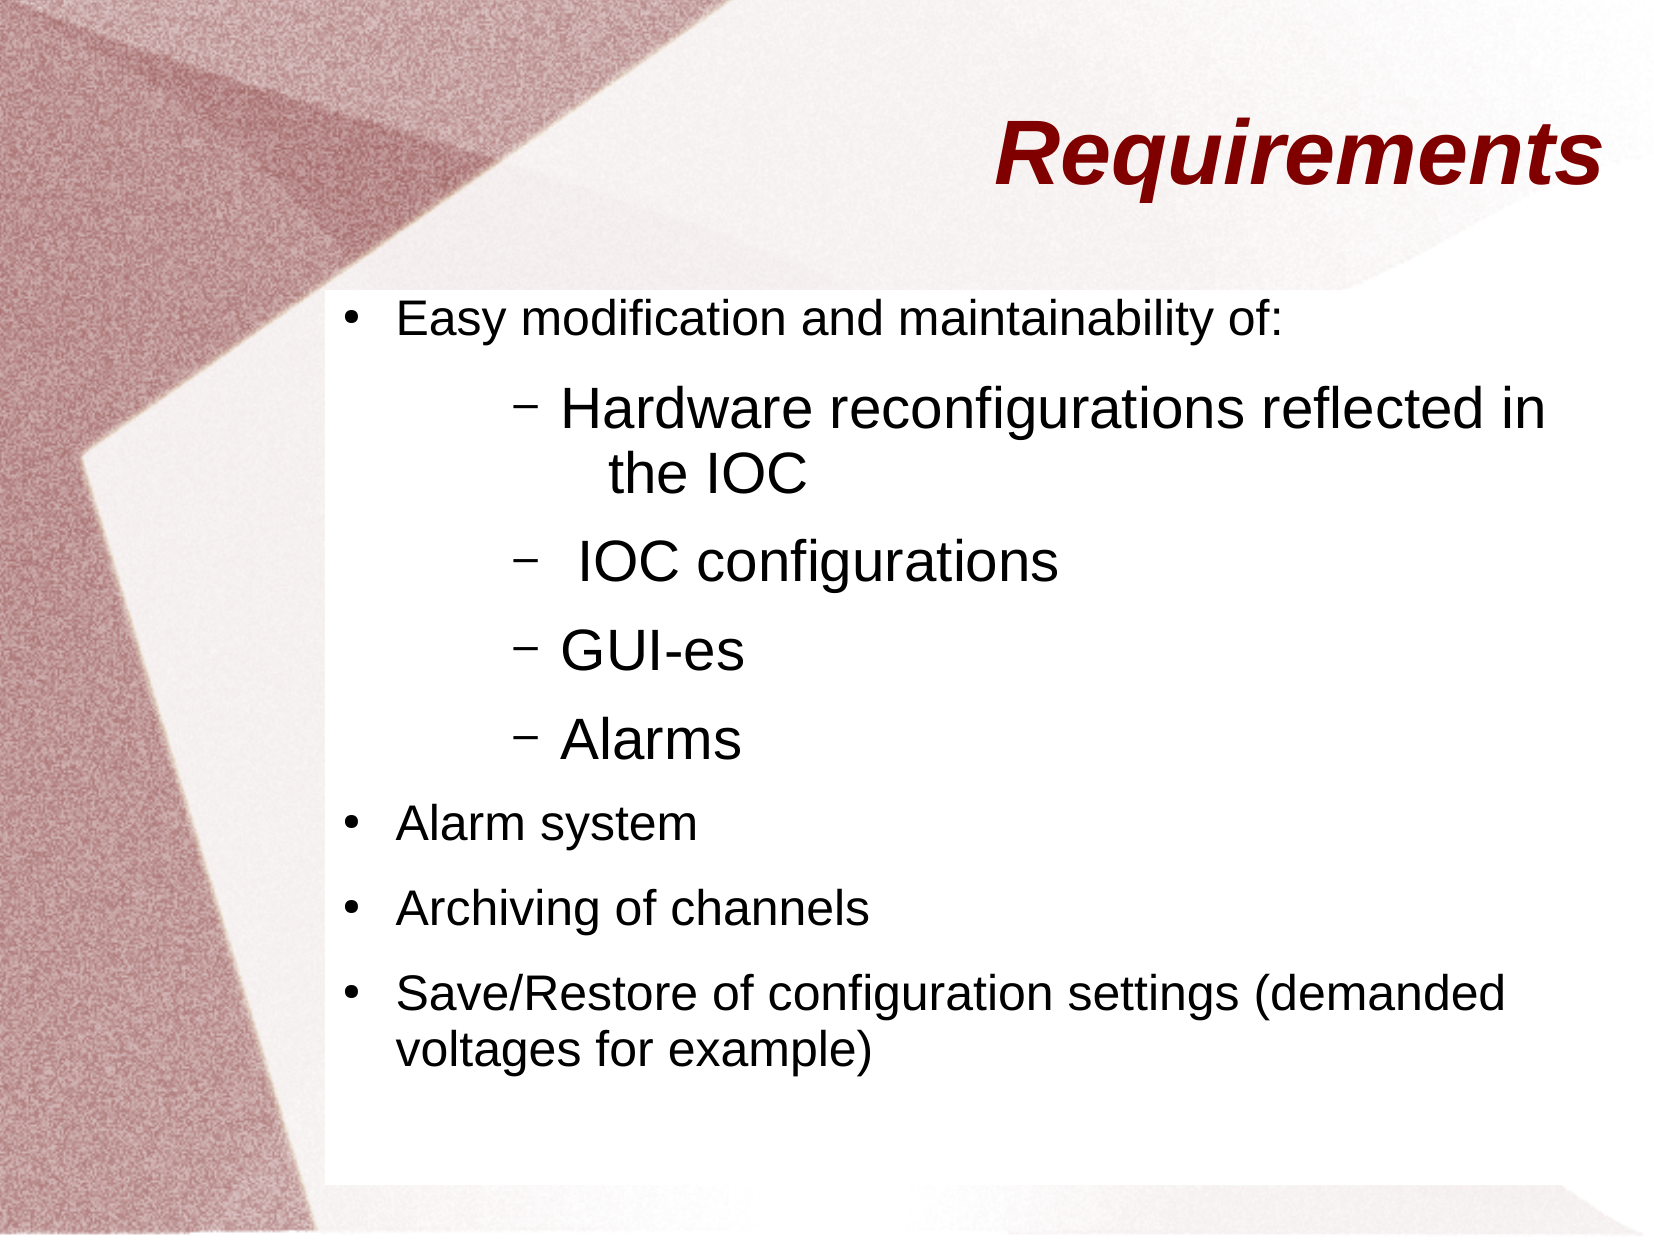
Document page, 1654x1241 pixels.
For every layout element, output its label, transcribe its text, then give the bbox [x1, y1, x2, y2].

picture [0, 0, 1654, 1241]
title Requirements [596, 49, 1607, 257]
list Easy modification and maintainability of: Hardware reconfigurations reflected in the IOC IOC configurations GUI-es Alarms Alarm system Archiving of channels Save/Restore of configuration settings (demanded voltages for example) [324, 290, 1601, 1186]
